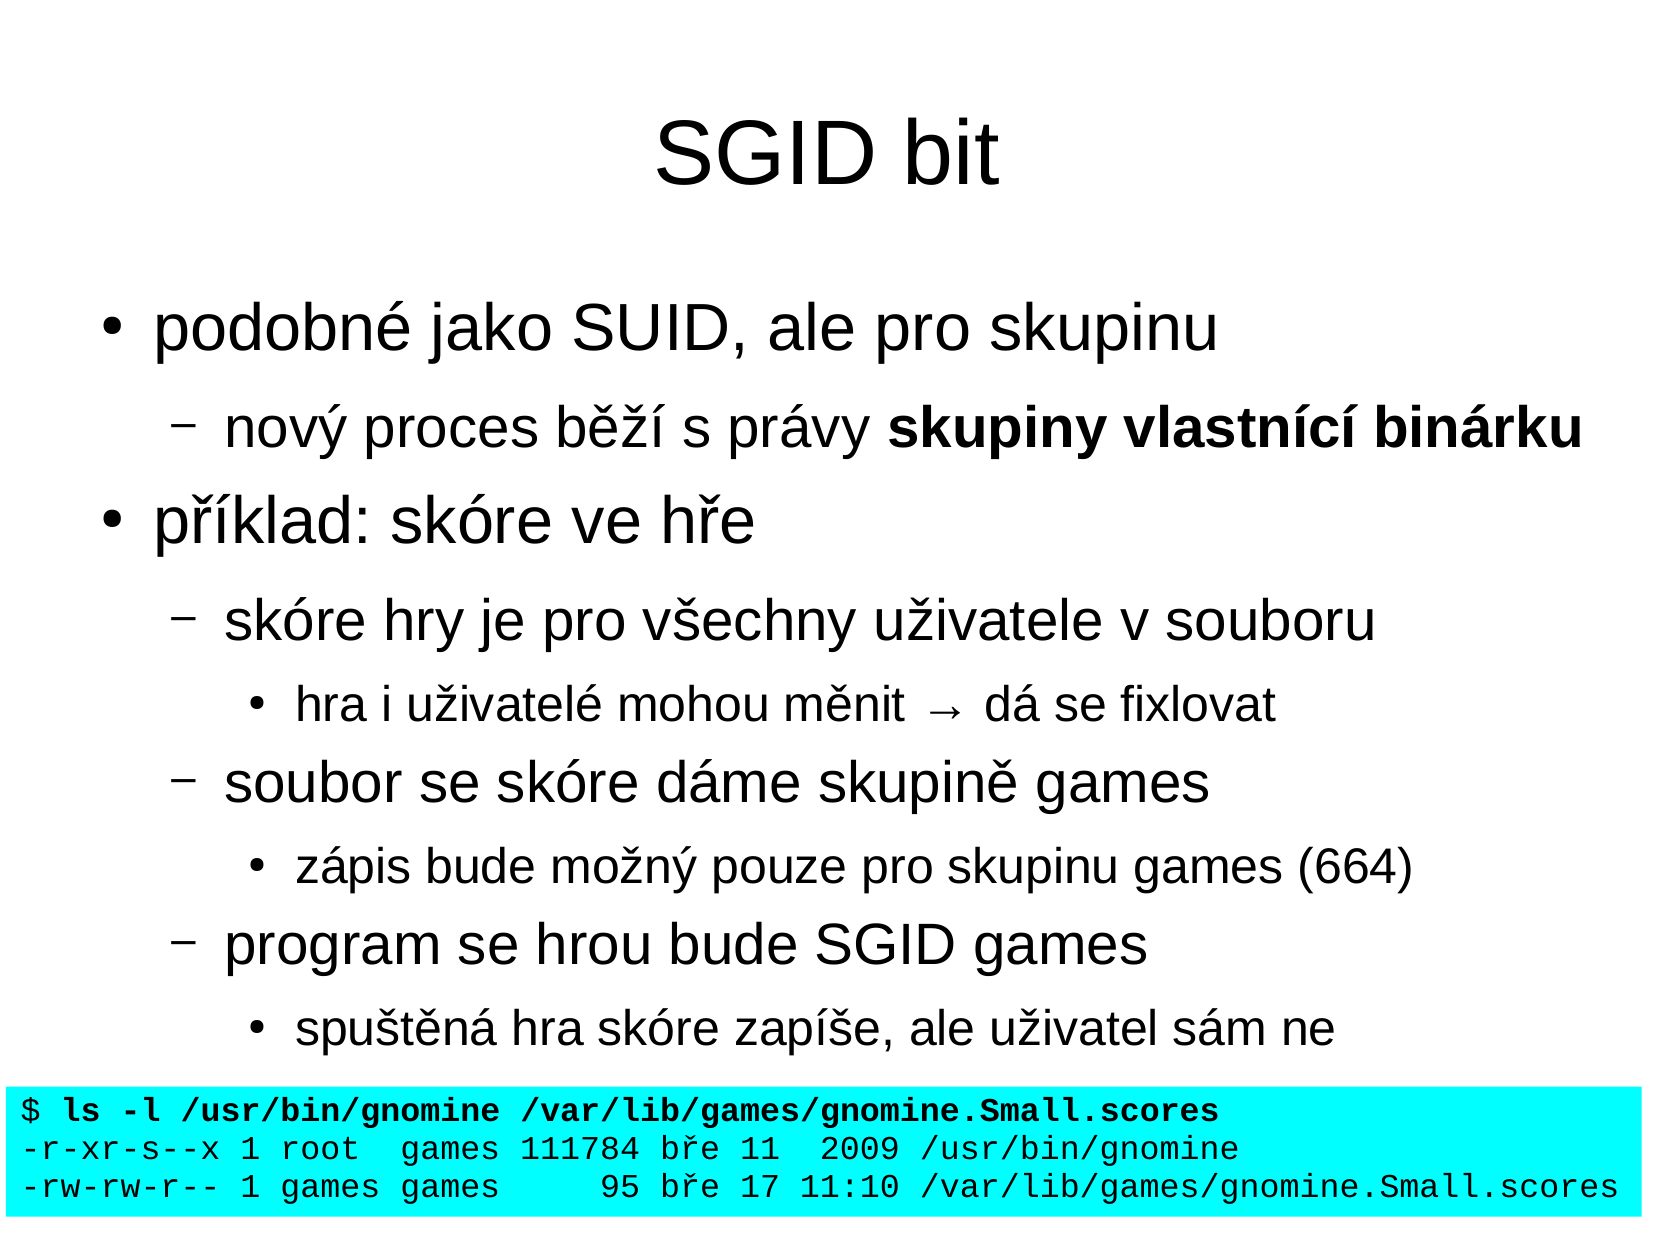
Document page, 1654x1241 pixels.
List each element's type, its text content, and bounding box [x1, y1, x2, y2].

text_box $ ls -l /usr/bin/gnomine /var/lib/games/gnomine.Small.scores -r-xr-s--x 1 root games 111784 bře 11 2009 /usr/bin/gnomine -rw-rw-r-- 1 games games 95 bře 17 11:10 /var/lib/games/gnomine.Small.scores [5, 1086, 1642, 1217]
title SGID bit [82, 56, 1571, 250]
list podobné jako SUID, ale pro skupinu nový proces běží s právy skupiny vlastnící binárku příklad: skóre ve hře skóre hry je pro všechny uživatele v souboru hra i uživatelé mohou měnit → dá se fixlovat soubor se skóre dáme skupině games zápis bude možný pouze pro skupinu games (664) program se hrou bude SGID games spuštěná hra skóre zapíše, ale uživatel sám ne [82, 290, 1625, 1086]
